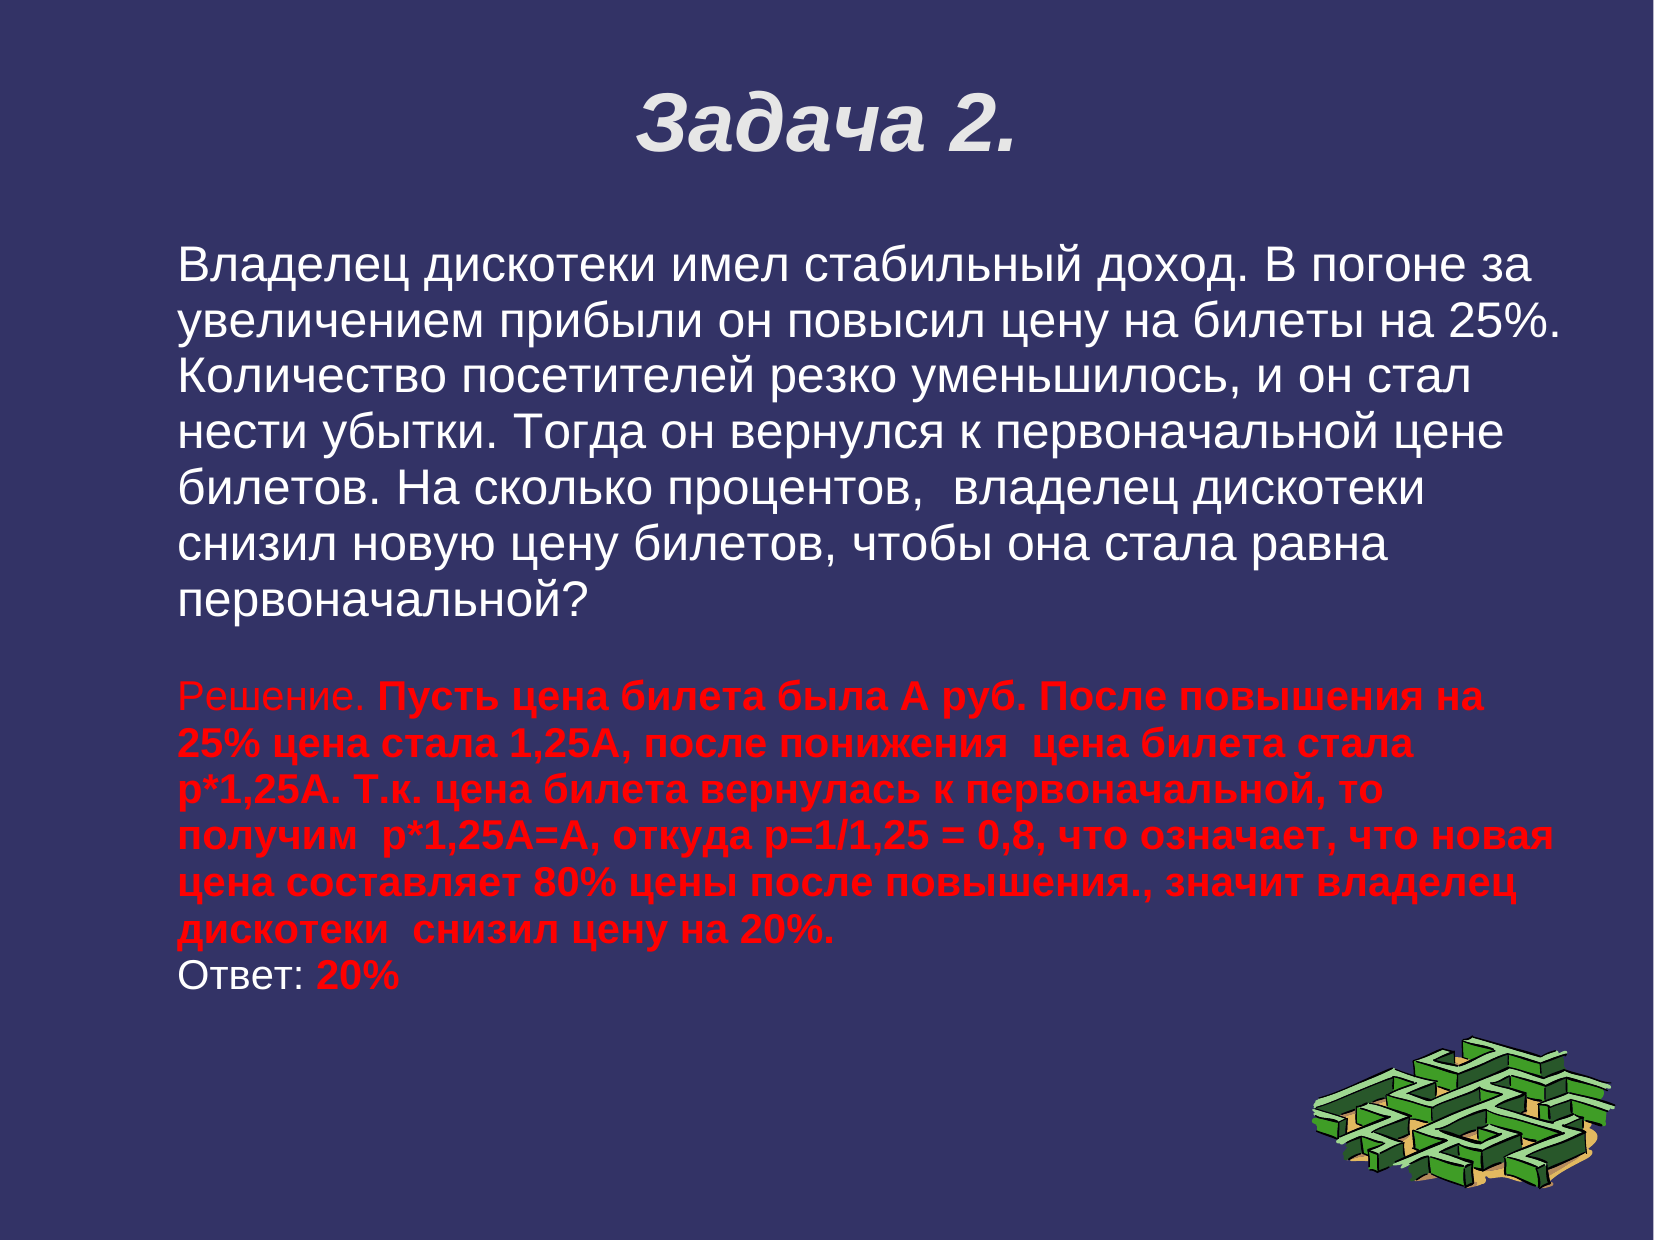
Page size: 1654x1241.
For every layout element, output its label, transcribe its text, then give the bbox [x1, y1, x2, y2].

title Задача 2. [121, 26, 1534, 219]
list Владелец дискотеки имел стабильный доход. В погоне за увеличением прибыли он повысил цену на билеты на 25%. Количество посетителей резко уменьшилось, и он стал нести убытки. Тогда он вернулся к первоначальной цене билетов. На сколько процентов, владелец дискотеки снизил новую цену билетов, чтобы она стала равна первоначальной? Решение. Пусть цена билета была А руб. После повышения на 25% цена стала 1,25А, после понижения цена билета стала р*1,25А. Т.к. цена билета вернулась к первоначальной, то получим р*1,25А=А, откуда р=1/1,25 = 0,8, что означает, что новая цена составляет 80% цены после повышения., значит владелец дискотеки снизил цену на 20%. Ответ: 20% [177, 236, 1570, 1014]
